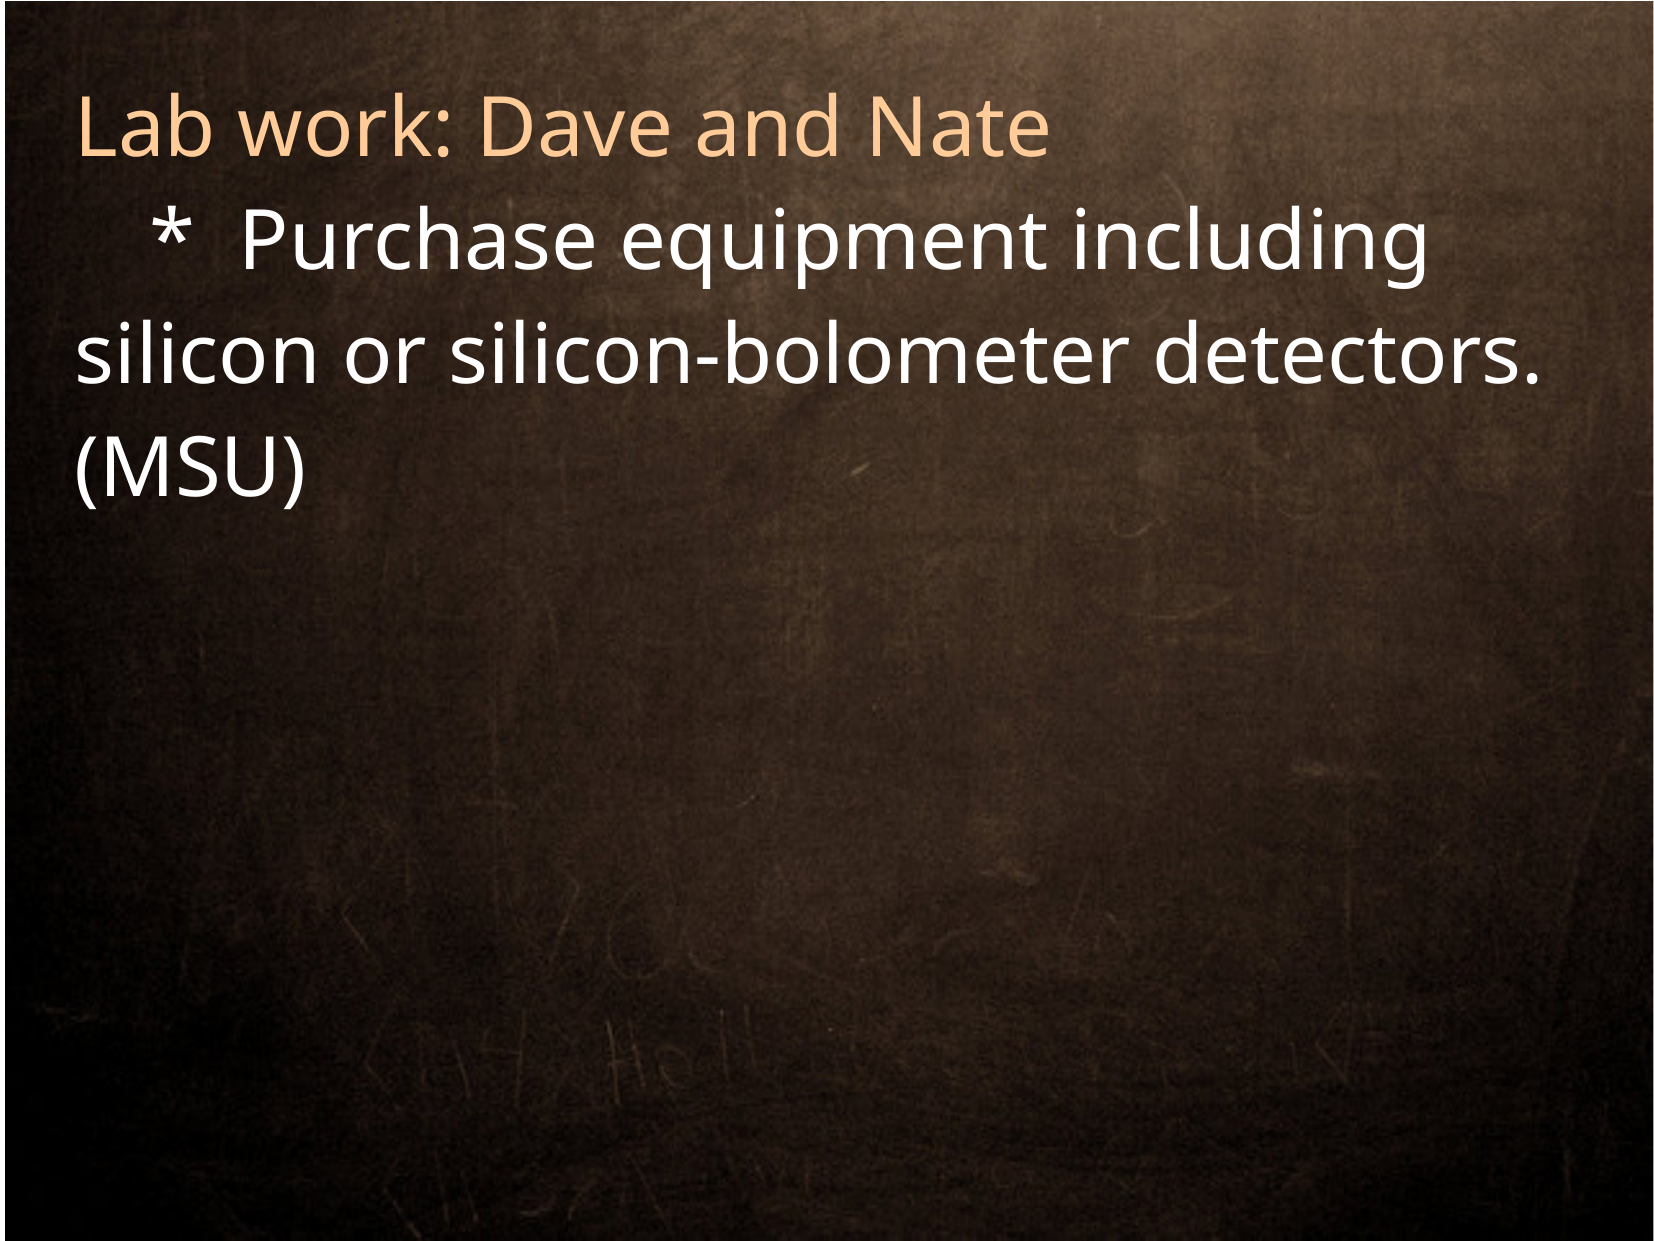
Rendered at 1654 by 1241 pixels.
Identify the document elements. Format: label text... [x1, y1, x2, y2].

picture [5, 1, 1654, 1241]
text_box Lab work: Dave and Nate * Purchase equipment including silicon or silicon-bolometer detectors. (MSU) [60, 60, 1591, 539]
